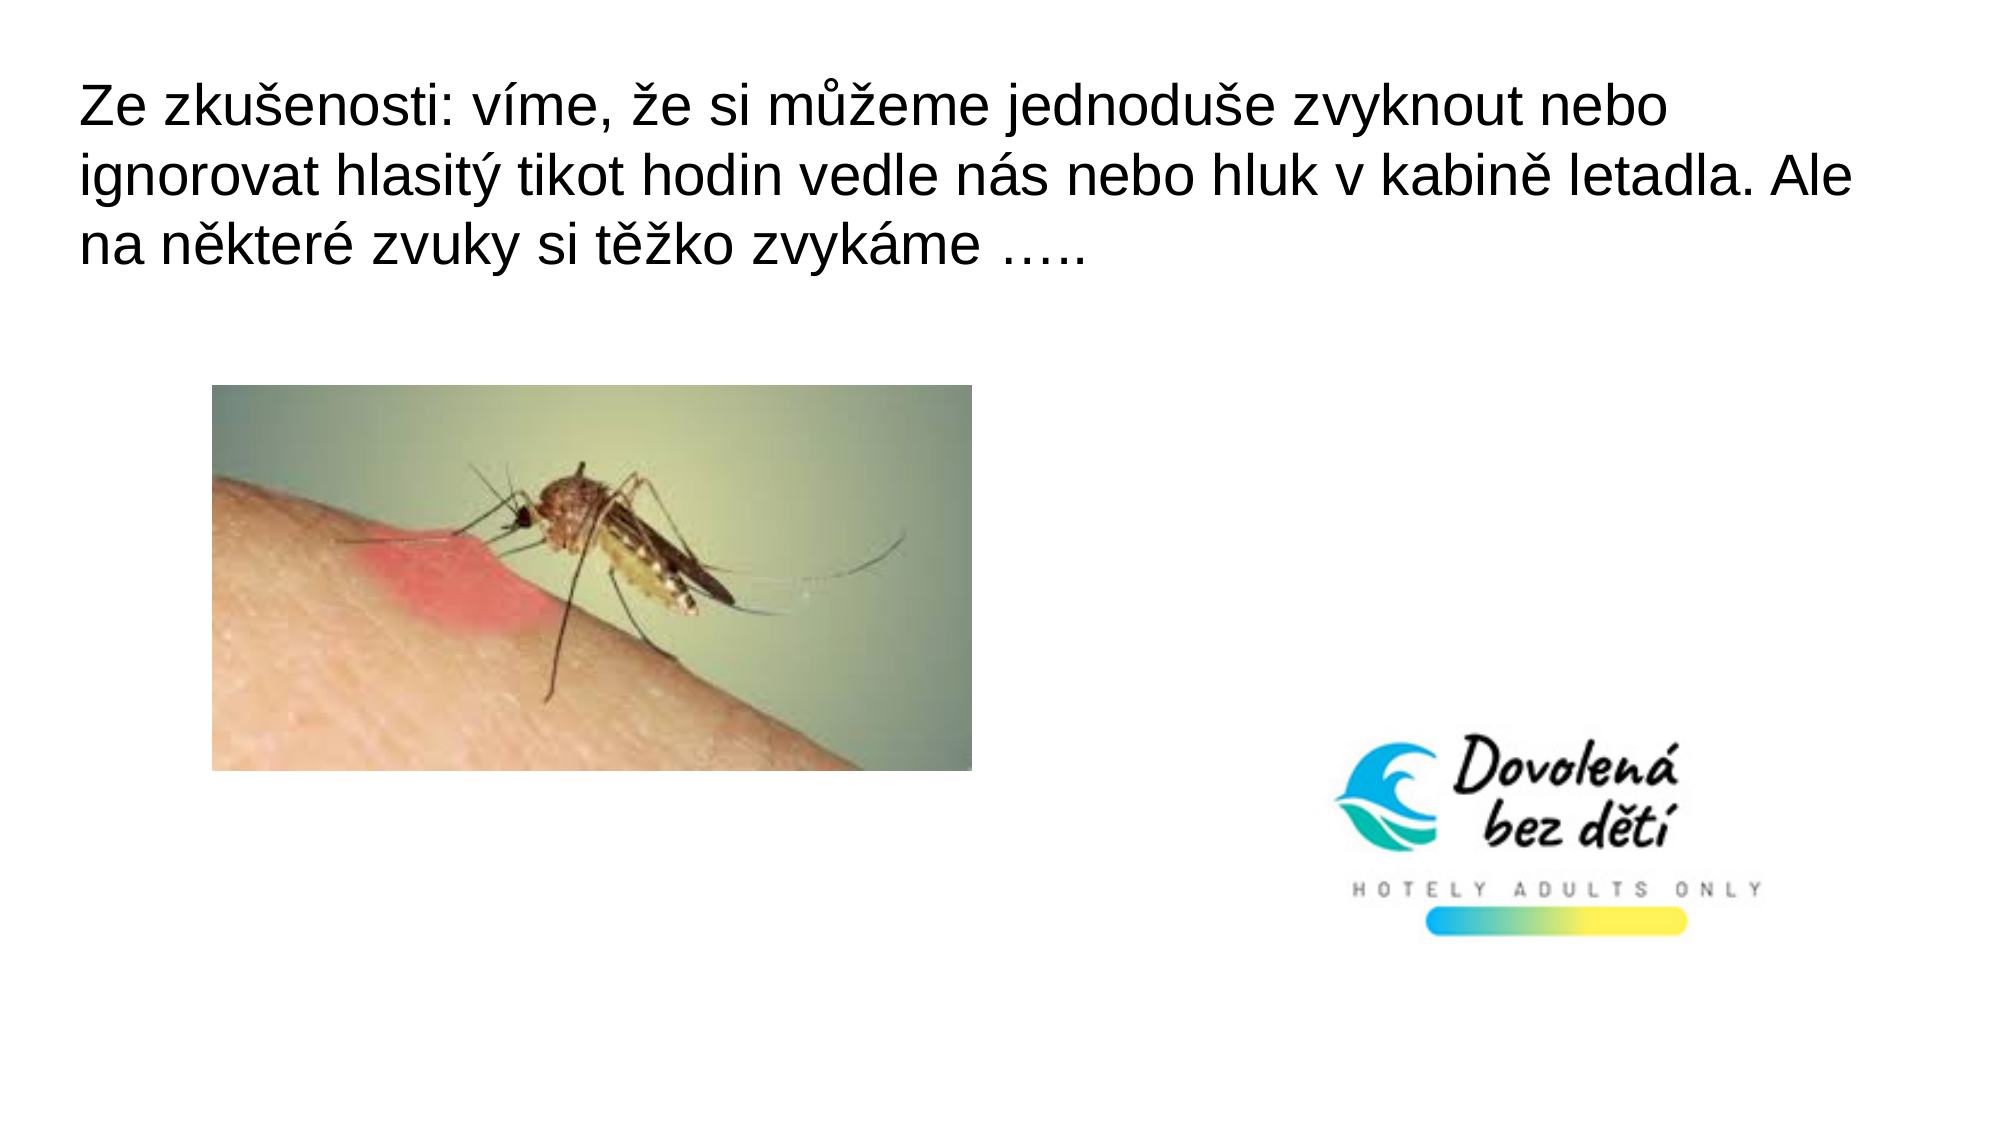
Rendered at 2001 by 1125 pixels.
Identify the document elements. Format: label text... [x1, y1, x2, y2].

picture [1256, 725, 1825, 953]
picture [212, 385, 972, 771]
text_box Ze zkušenosti: víme, že si můžeme jednoduše zvyknout nebo ignorovat hlasitý tikot hodin vedle nás nebo hluk v kabině letadla. Ale na některé zvuky si těžko zvykáme ….. [64, 59, 1936, 287]
